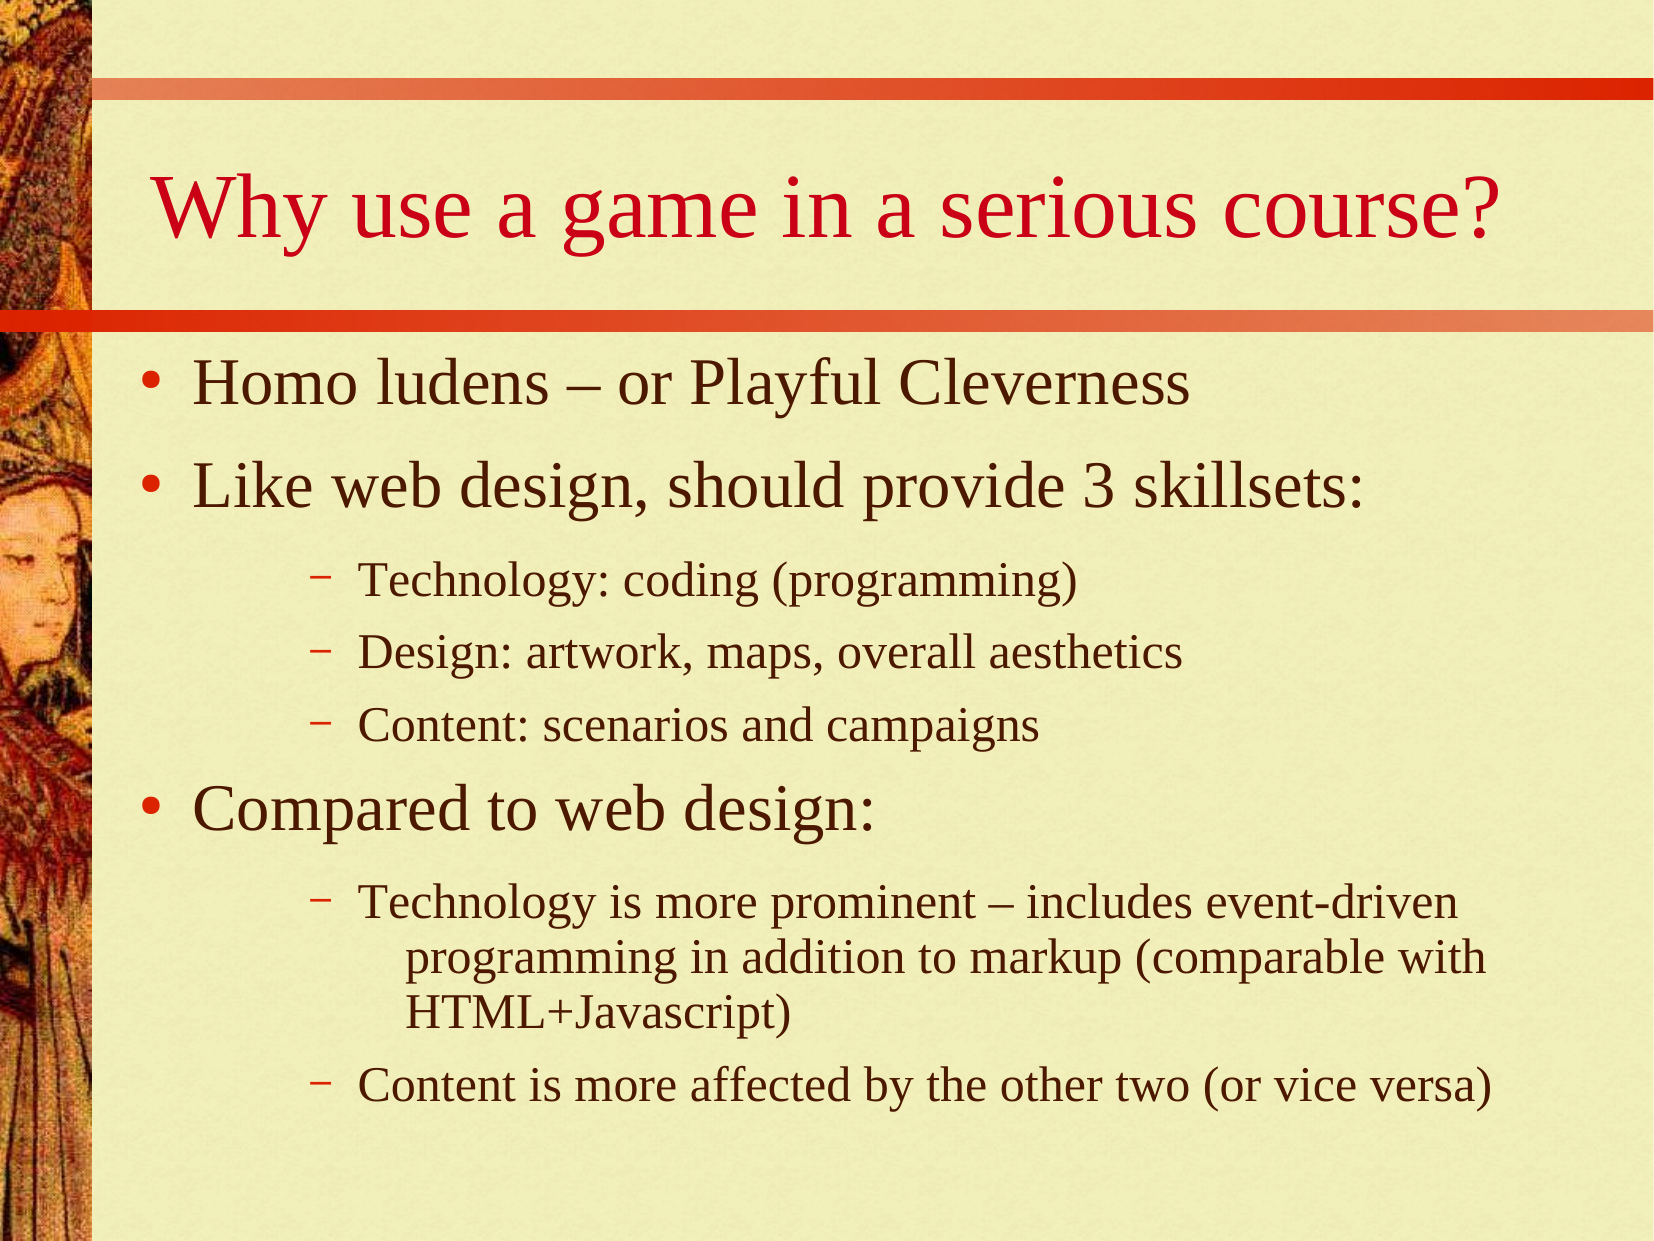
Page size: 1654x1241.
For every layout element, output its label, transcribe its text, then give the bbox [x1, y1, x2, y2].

picture [0, 0, 1654, 310]
title Why use a game in a serious course? [121, 102, 1534, 311]
picture [0, 332, 1654, 1241]
list Homo ludens – or Playful Cleverness Like web design, should provide 3 skillsets: Technology: coding (programming) Design: artwork, maps, overall aesthetics Content: scenarios and campaigns Compared to web design: Technology is more prominent – includes event-driven programming in addition to markup (comparable with HTML+Javascript) Content is more affected by the other two (or vice versa) [121, 344, 1534, 1127]
